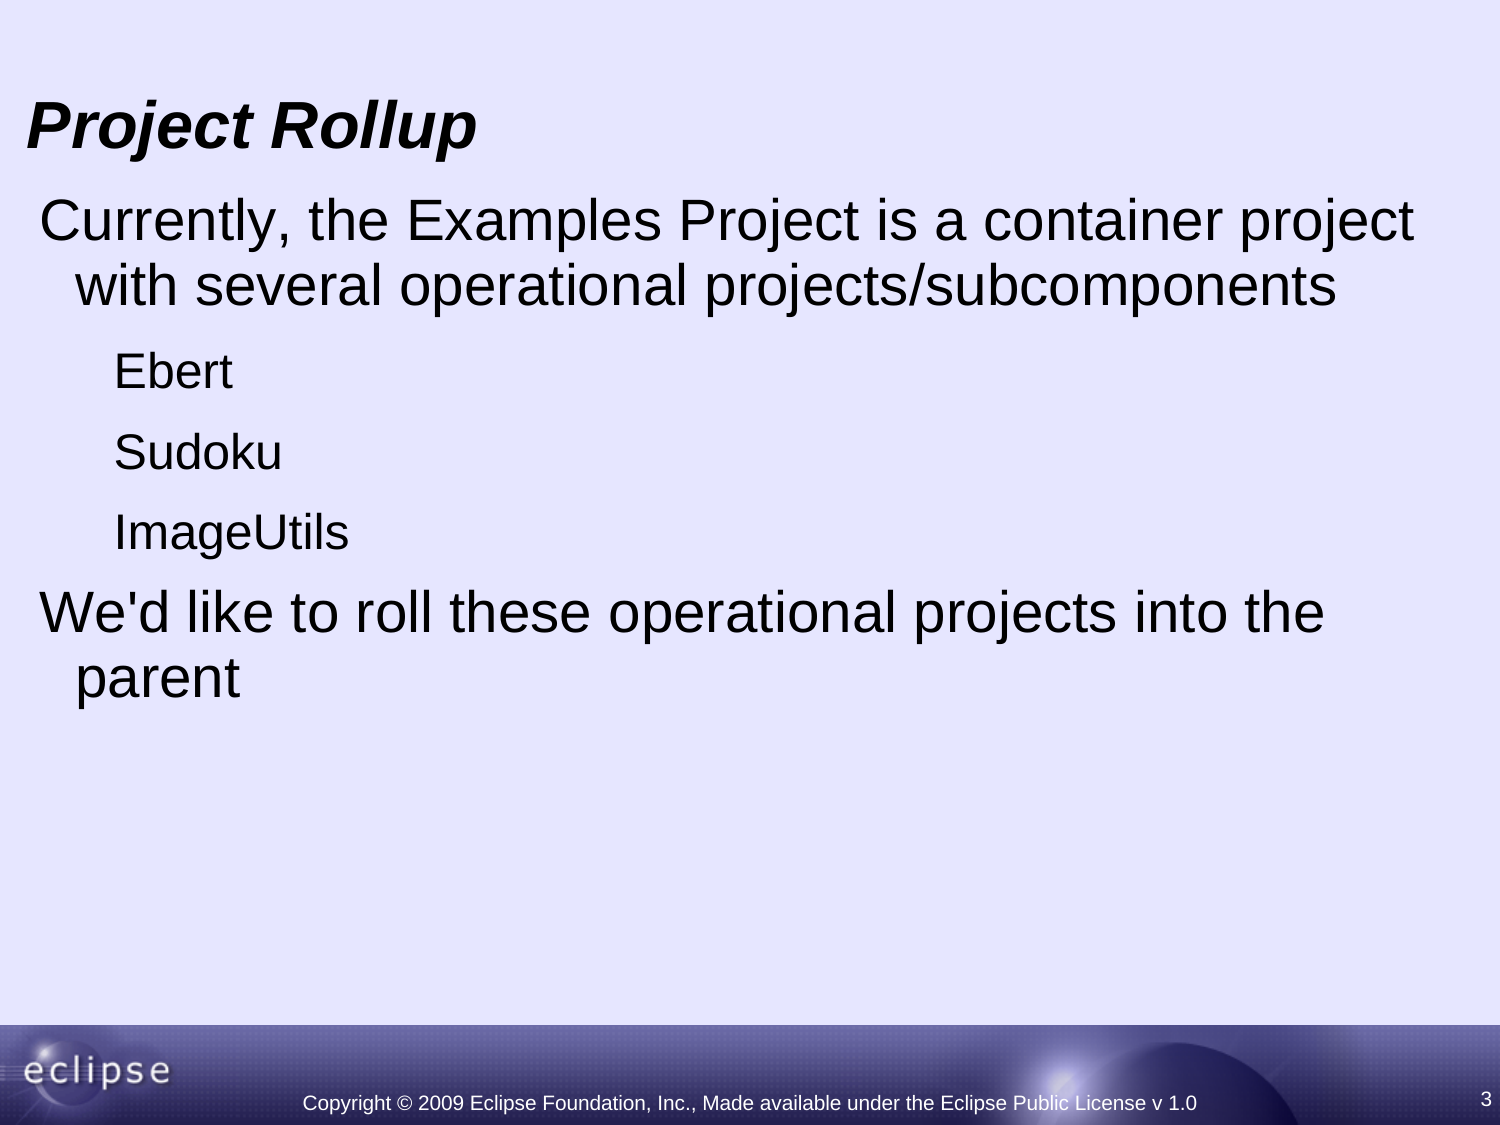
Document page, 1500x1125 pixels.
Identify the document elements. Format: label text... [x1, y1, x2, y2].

list Currently, the Examples Project is a container project with several operational projects/subcomponents Ebert Sudoku ImageUtils We'd like to roll these operational projects into the parent [37, 187, 1463, 1021]
title Project Rollup [26, 77, 1474, 179]
picture [0, 1025, 1500, 1125]
